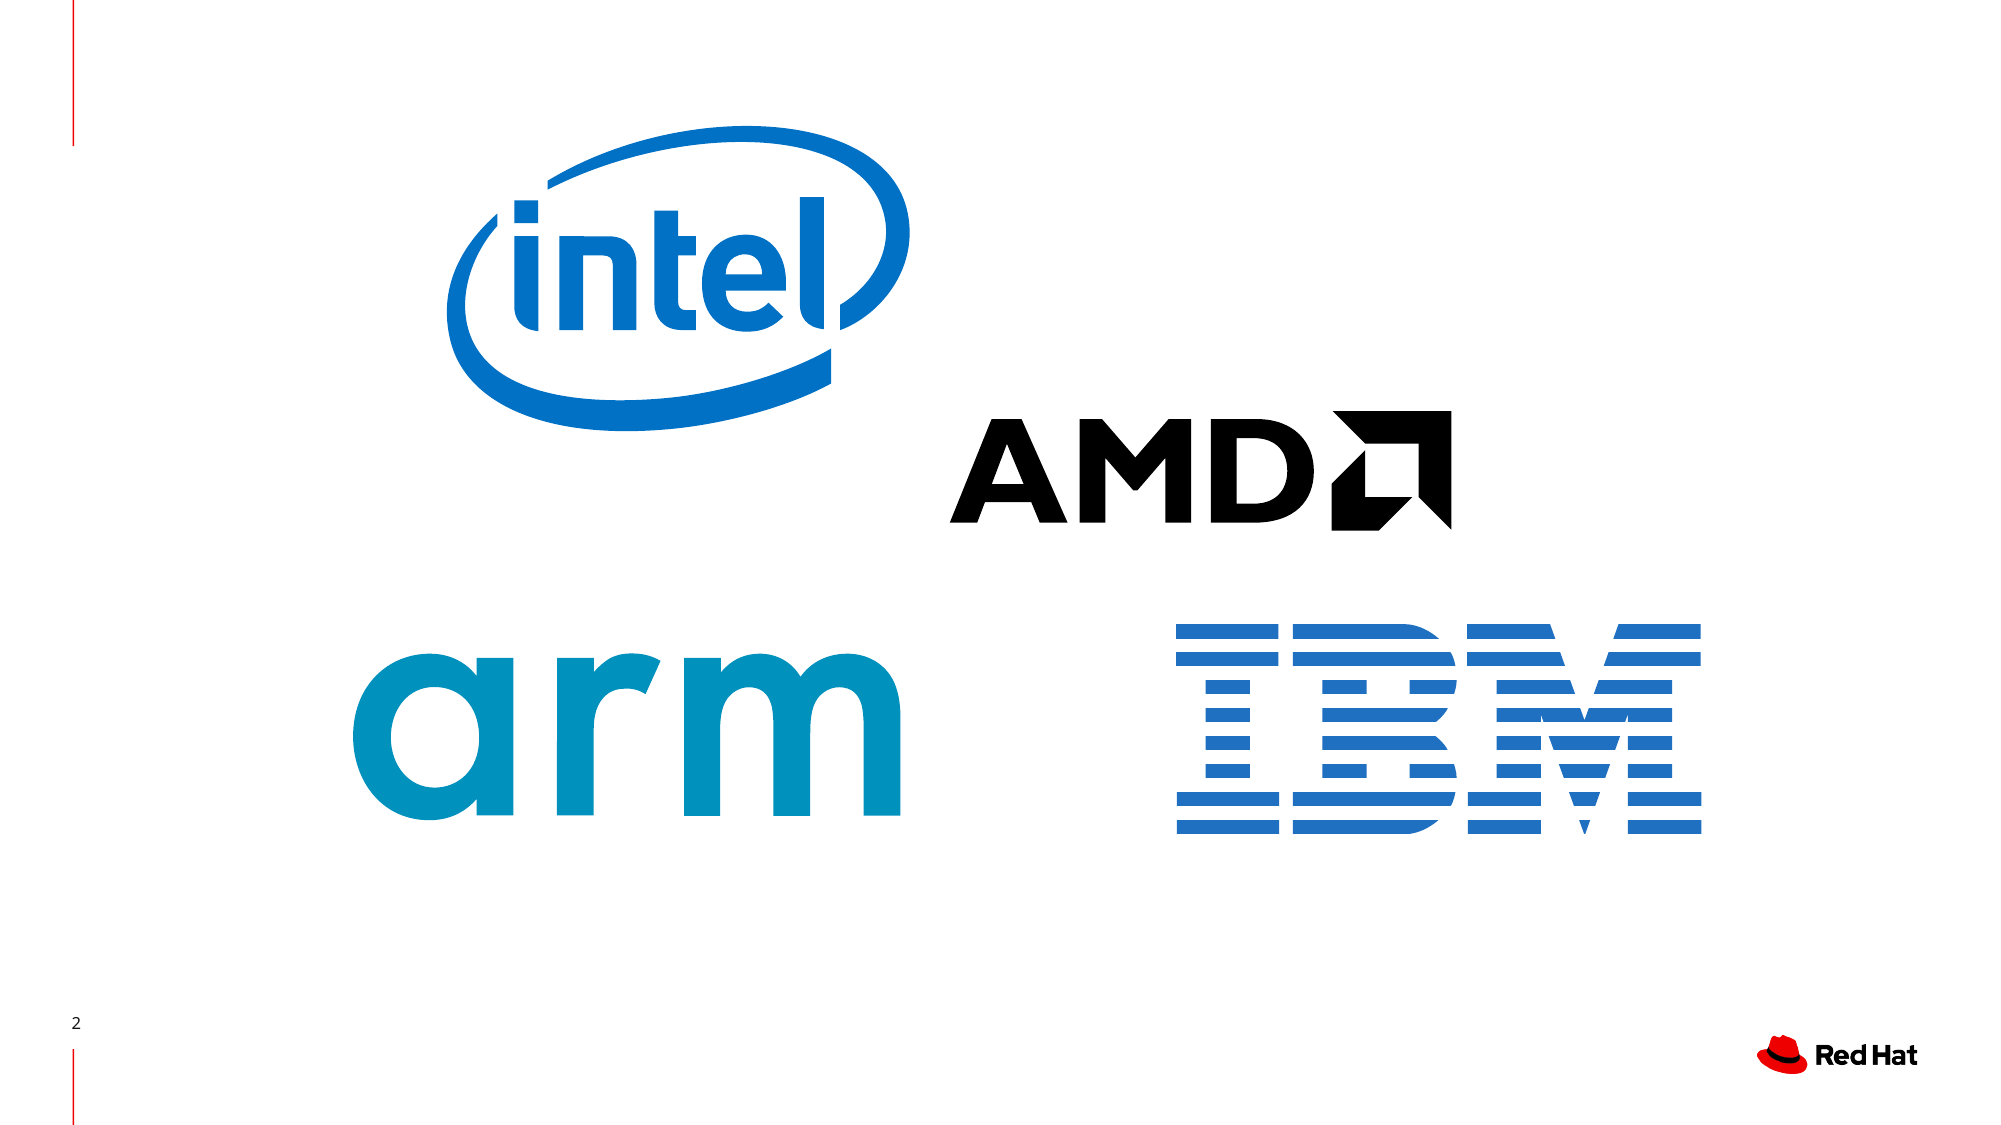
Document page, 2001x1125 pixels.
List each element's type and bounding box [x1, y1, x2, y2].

picture [351, 651, 903, 823]
picture [1757, 1035, 1918, 1074]
picture [1176, 624, 1702, 835]
picture [442, 120, 919, 438]
picture [949, 410, 1452, 531]
